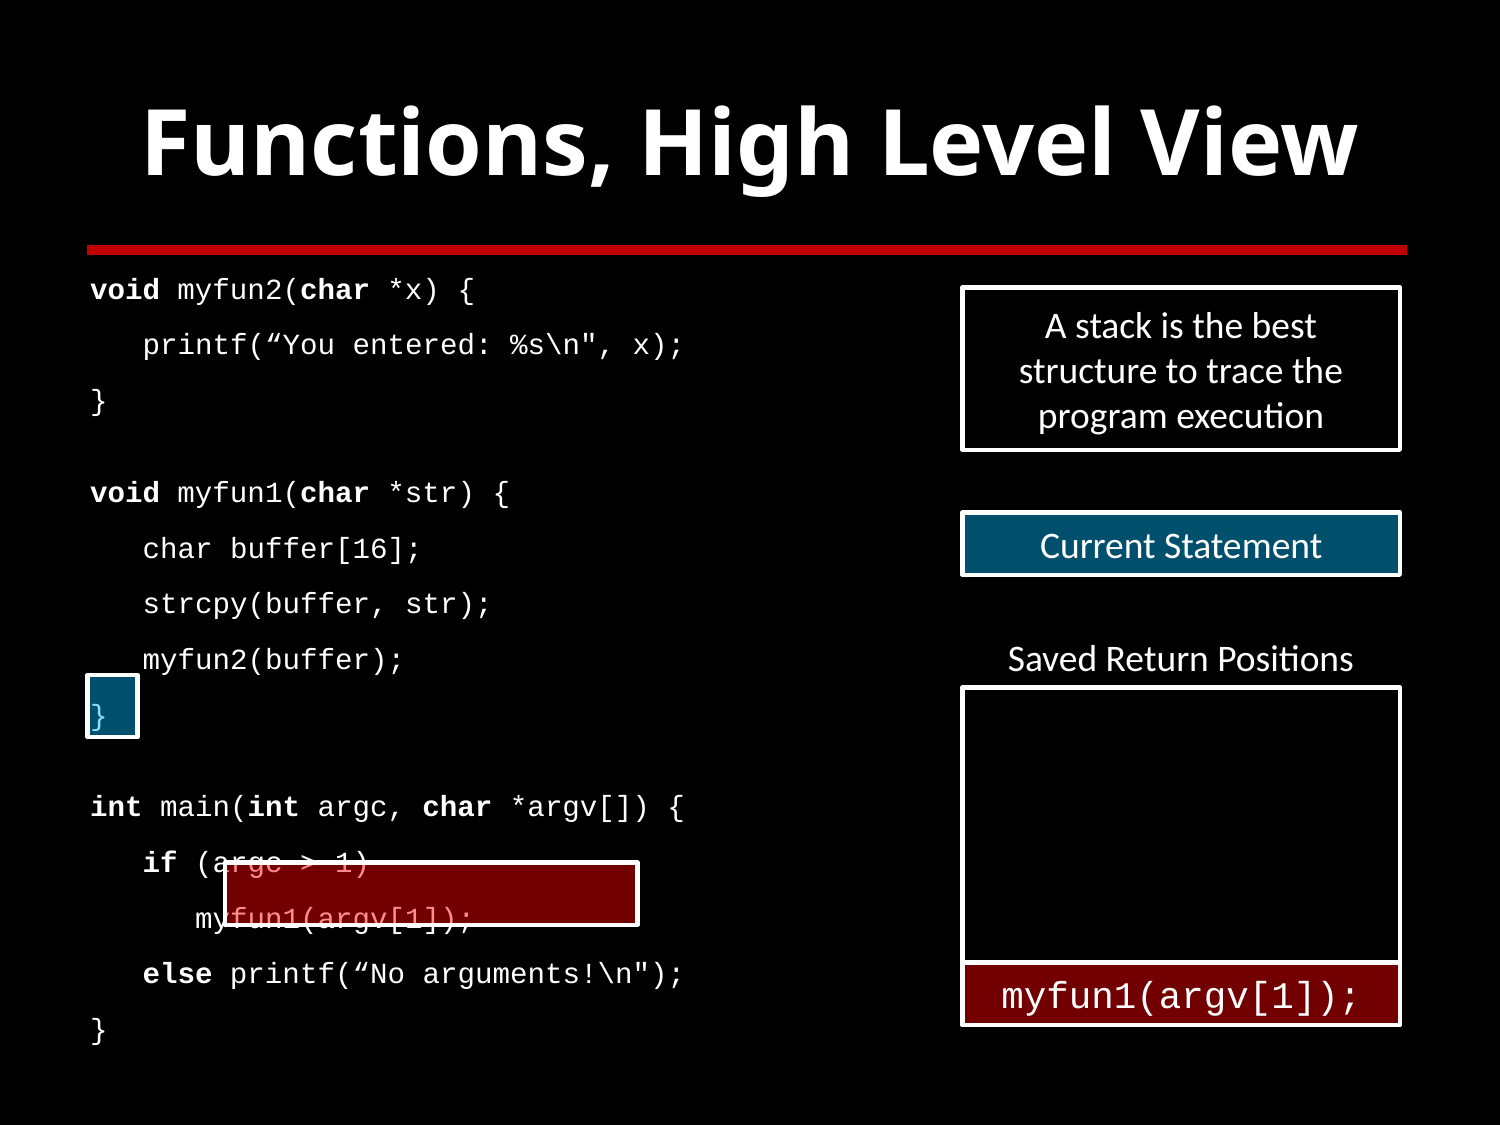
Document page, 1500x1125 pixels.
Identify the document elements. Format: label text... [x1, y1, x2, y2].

list void myfun2(char *x) { printf(“You entered: %s\n", x); } void myfun1(char *str) { char buffer[16]; strcpy(buffer, str); myfun2(buffer); } int main(int argc, char *argv[]) { if (argc > 1) myfun1(argv[1]); else printf(“No arguments!\n"); } [75, 262, 1425, 1063]
text_box Current Statement [962, 512, 1400, 575]
text_box [962, 688, 1400, 962]
text_box myfun1(argv[1]); [962, 962, 1400, 1025]
text_box A stack is the best structure to trace the program execution [962, 287, 1400, 450]
text_box [87, 674, 138, 738]
text_box Saved Return Positions [962, 624, 1400, 688]
title Functions, High Level View [75, 45, 1425, 233]
text_box [225, 862, 638, 925]
